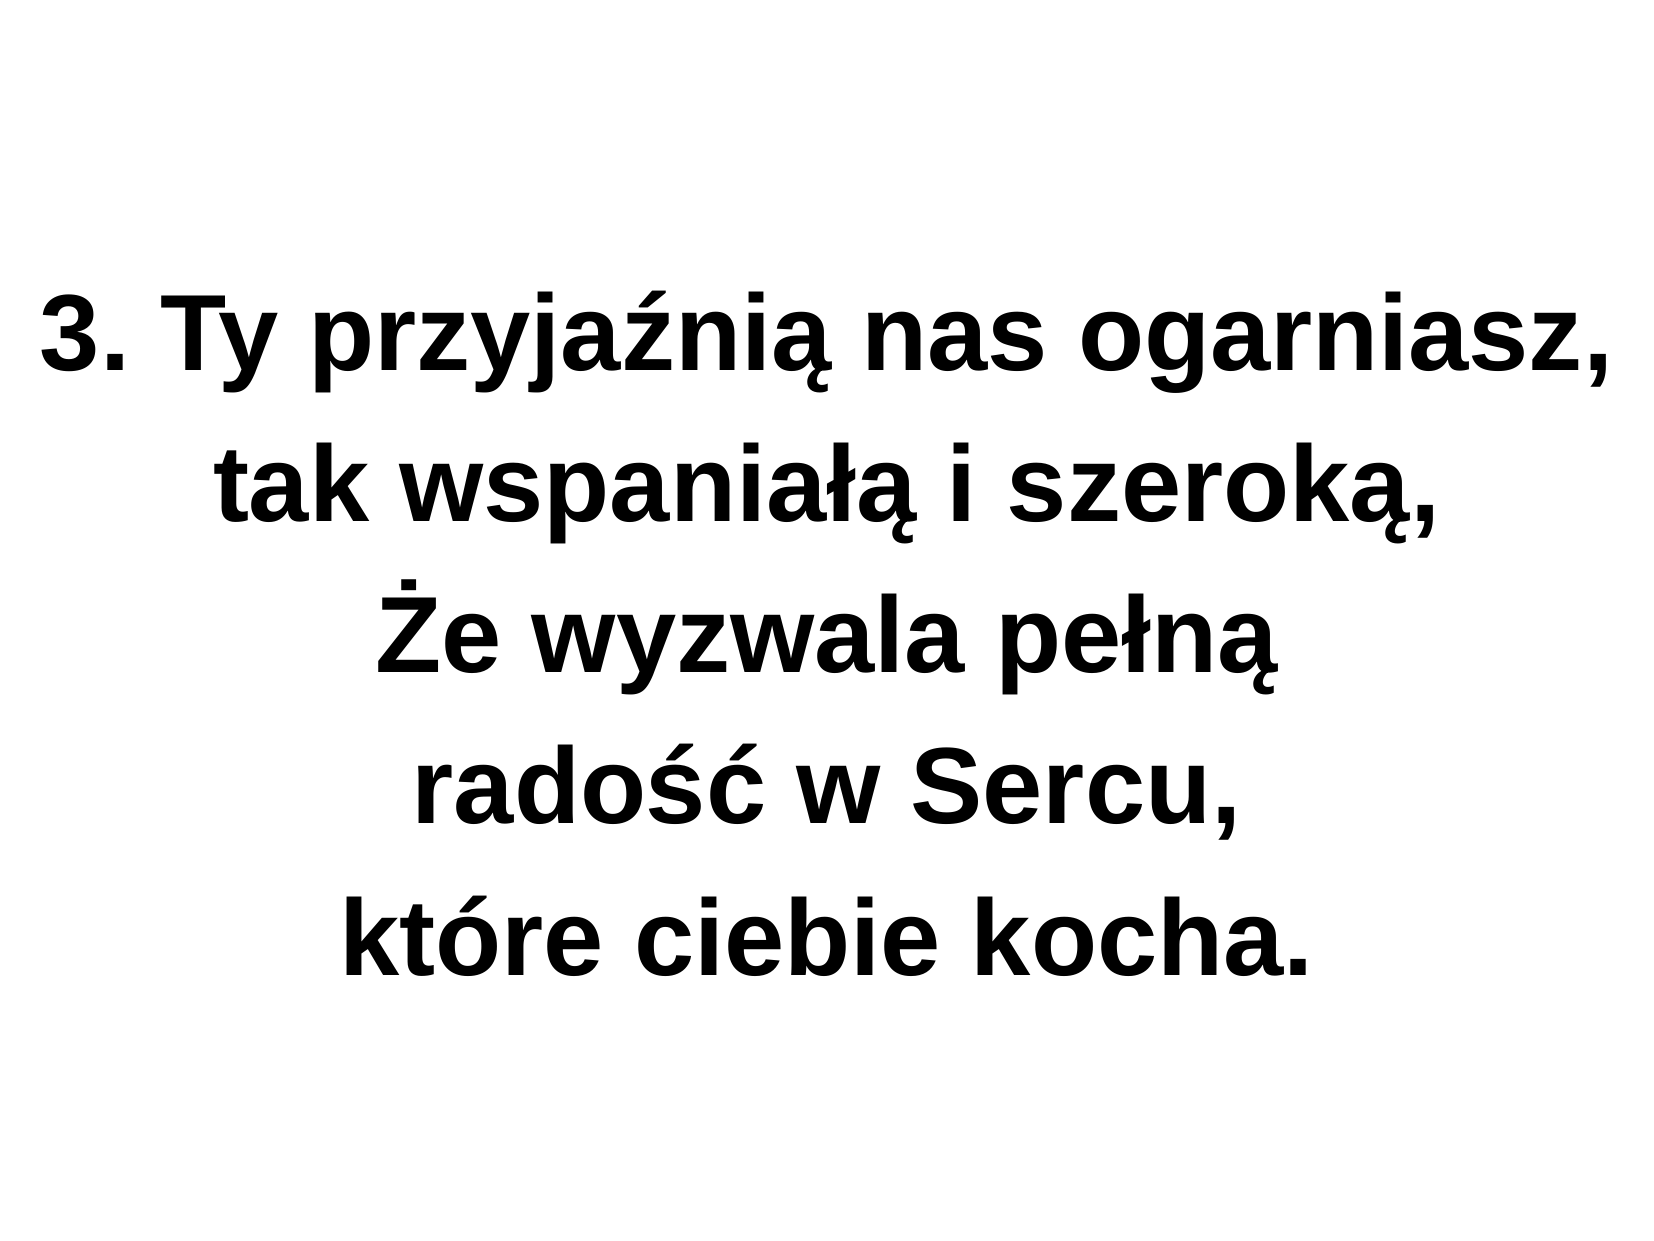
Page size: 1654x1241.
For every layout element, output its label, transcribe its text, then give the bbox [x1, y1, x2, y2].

subtitle 3. Ty przyjaźnią nas ogarniasz, tak wspaniałą i szeroką, Że wyzwala pełną radość w Sercu, które ciebie kocha. [0, 0, 1654, 1241]
